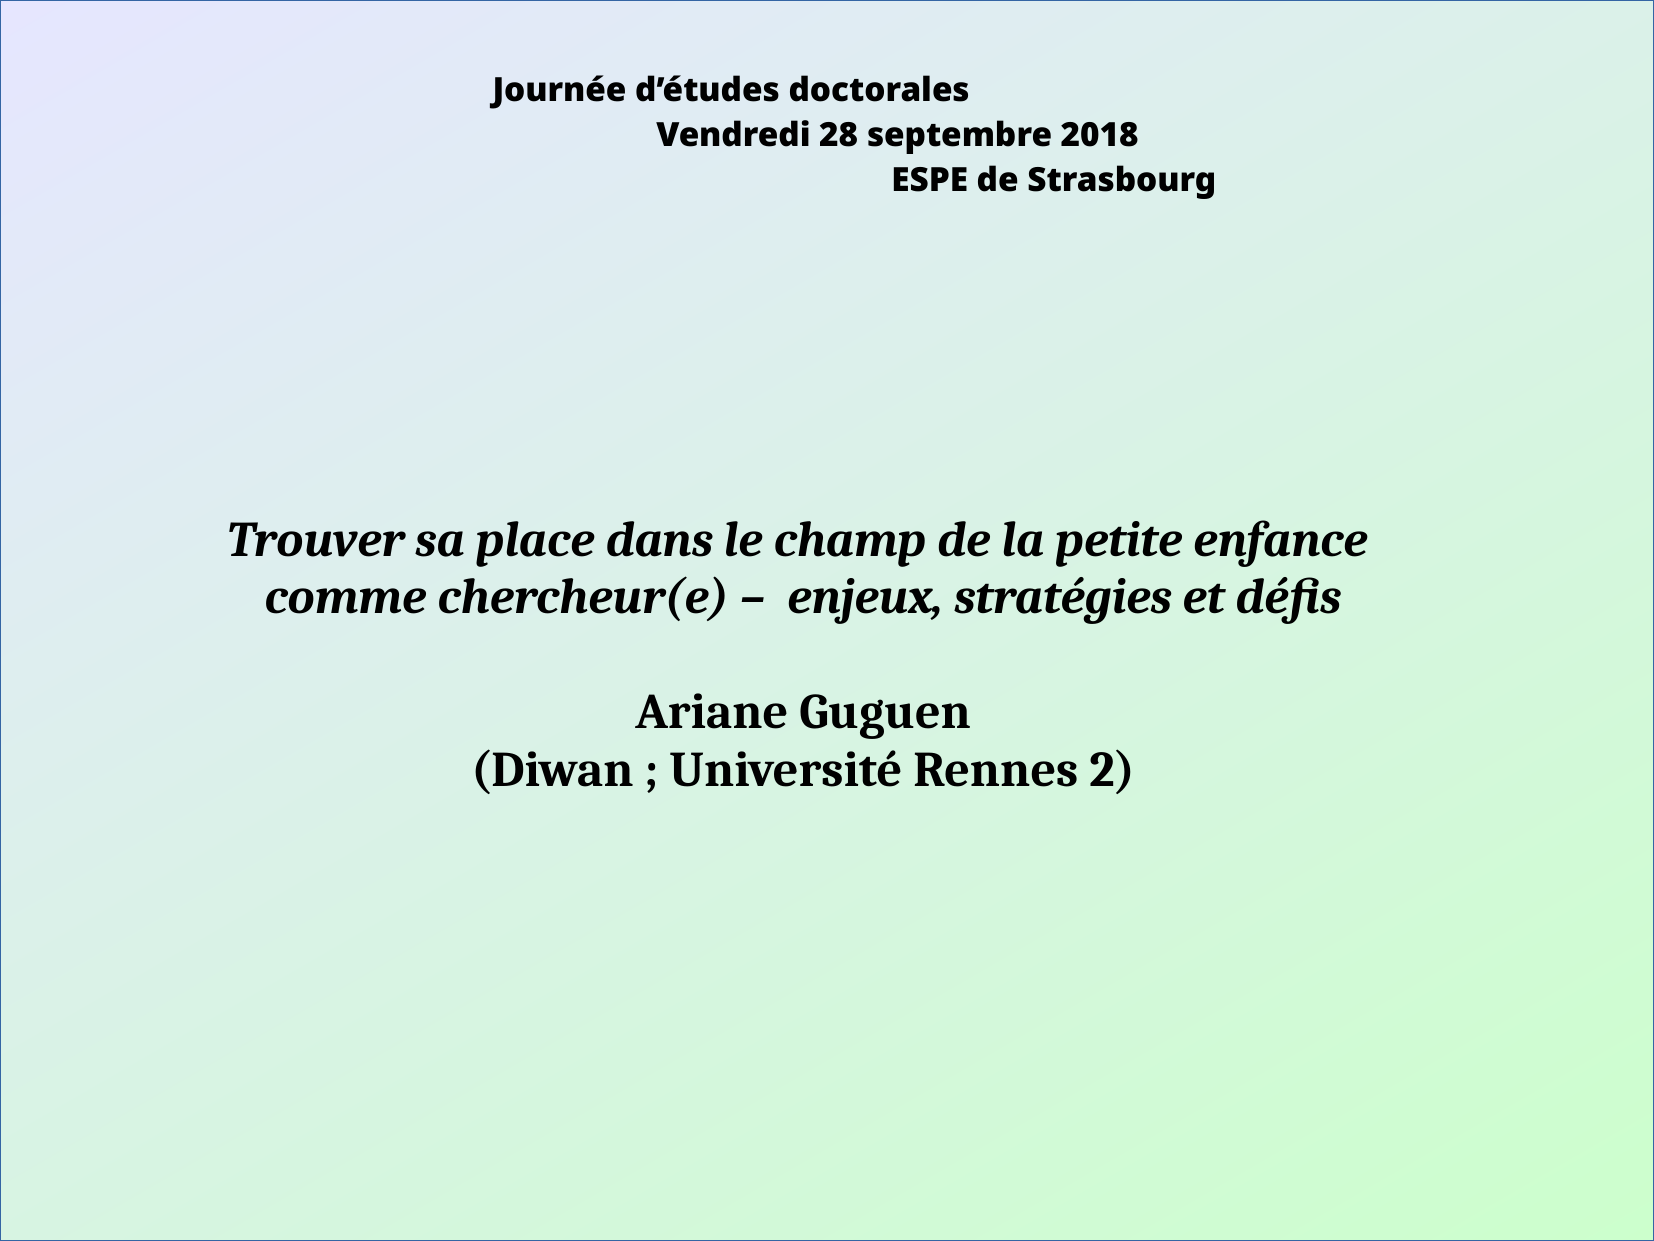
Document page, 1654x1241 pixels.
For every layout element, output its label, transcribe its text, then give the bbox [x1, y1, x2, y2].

title Journée d’études doctorales Vendredi 28 septembre 2018 ESPE de Strasbourg [224, 52, 1571, 260]
text_box [0, 0, 1654, 1241]
subtitle Trouver sa place dans le champ de la petite enfance comme chercheur(e) – enjeux, stratégies et défis Ariane Guguen (Diwan ; Université Rennes 2) [59, 295, 1548, 1015]
